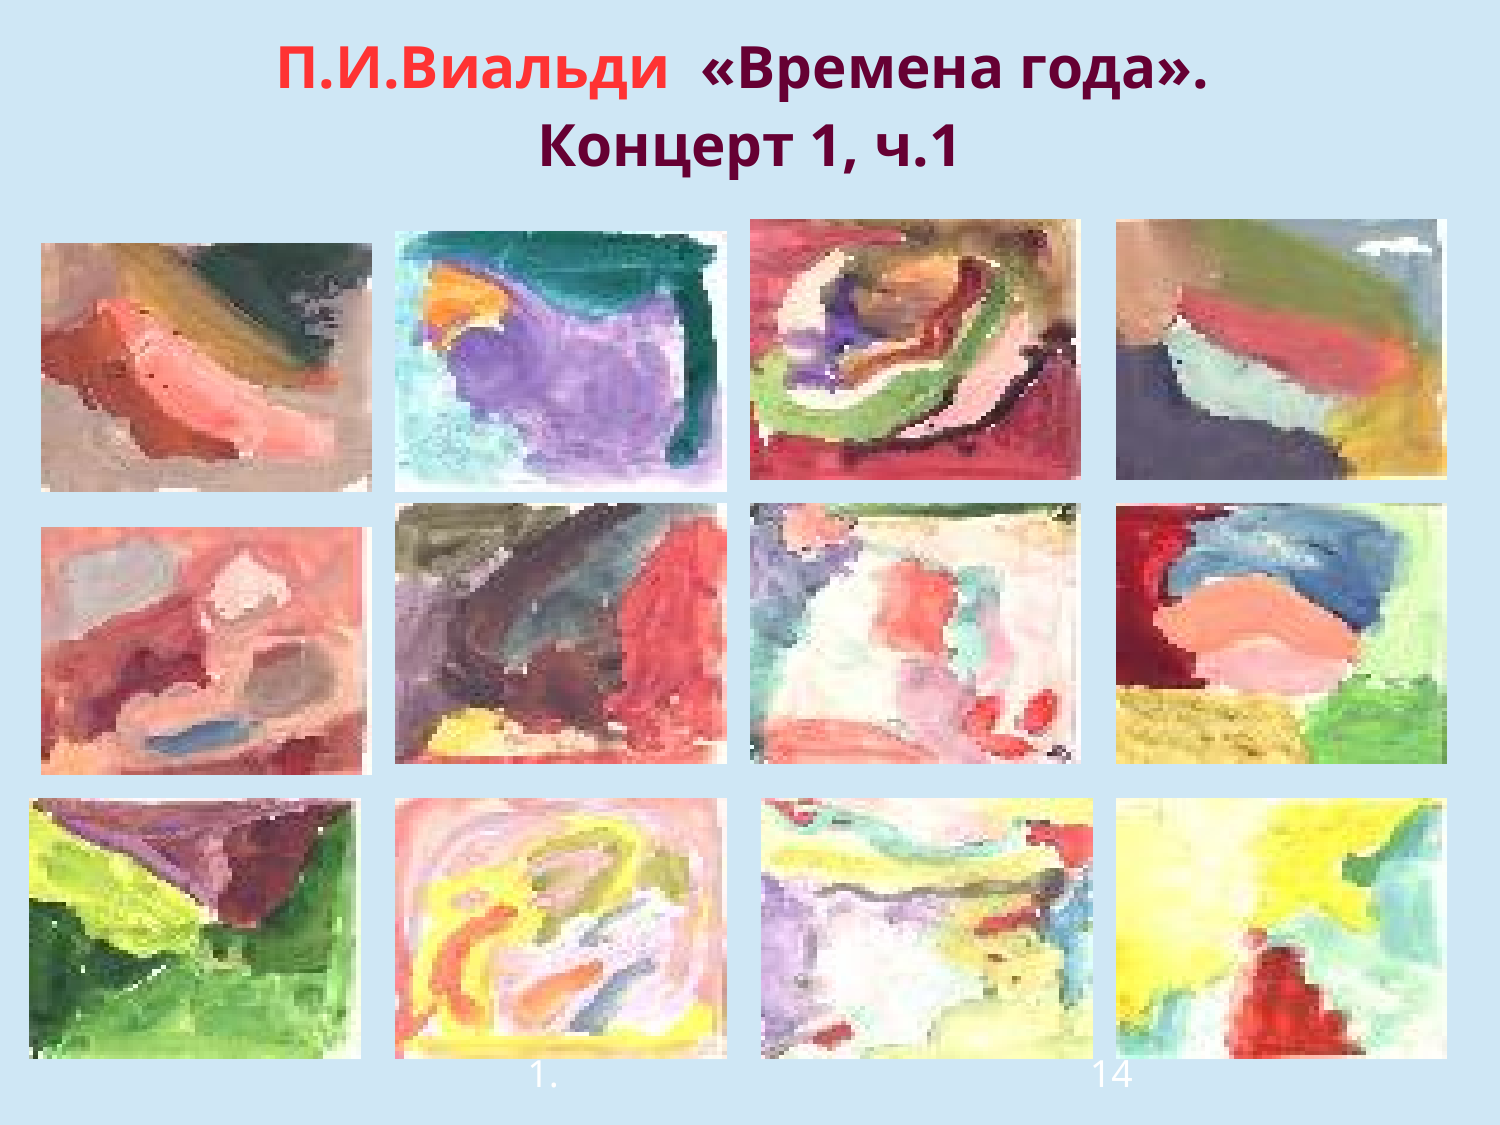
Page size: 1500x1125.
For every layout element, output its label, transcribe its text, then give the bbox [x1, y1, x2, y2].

picture [1116, 503, 1447, 764]
slide_number <номер> [1074, 1042, 1425, 1103]
picture [395, 231, 727, 492]
text_box П.И.Виальди «Времена года». Концерт 1, ч.1 [0, 42, 1500, 263]
picture [41, 243, 372, 492]
footer 1. [512, 1042, 988, 1103]
picture [750, 503, 1081, 764]
picture [41, 527, 372, 776]
picture [1116, 798, 1447, 1059]
picture [761, 798, 1093, 1059]
picture [395, 798, 727, 1059]
picture [395, 503, 727, 764]
picture [750, 219, 1081, 480]
picture [29, 798, 361, 1059]
picture [1116, 219, 1447, 480]
